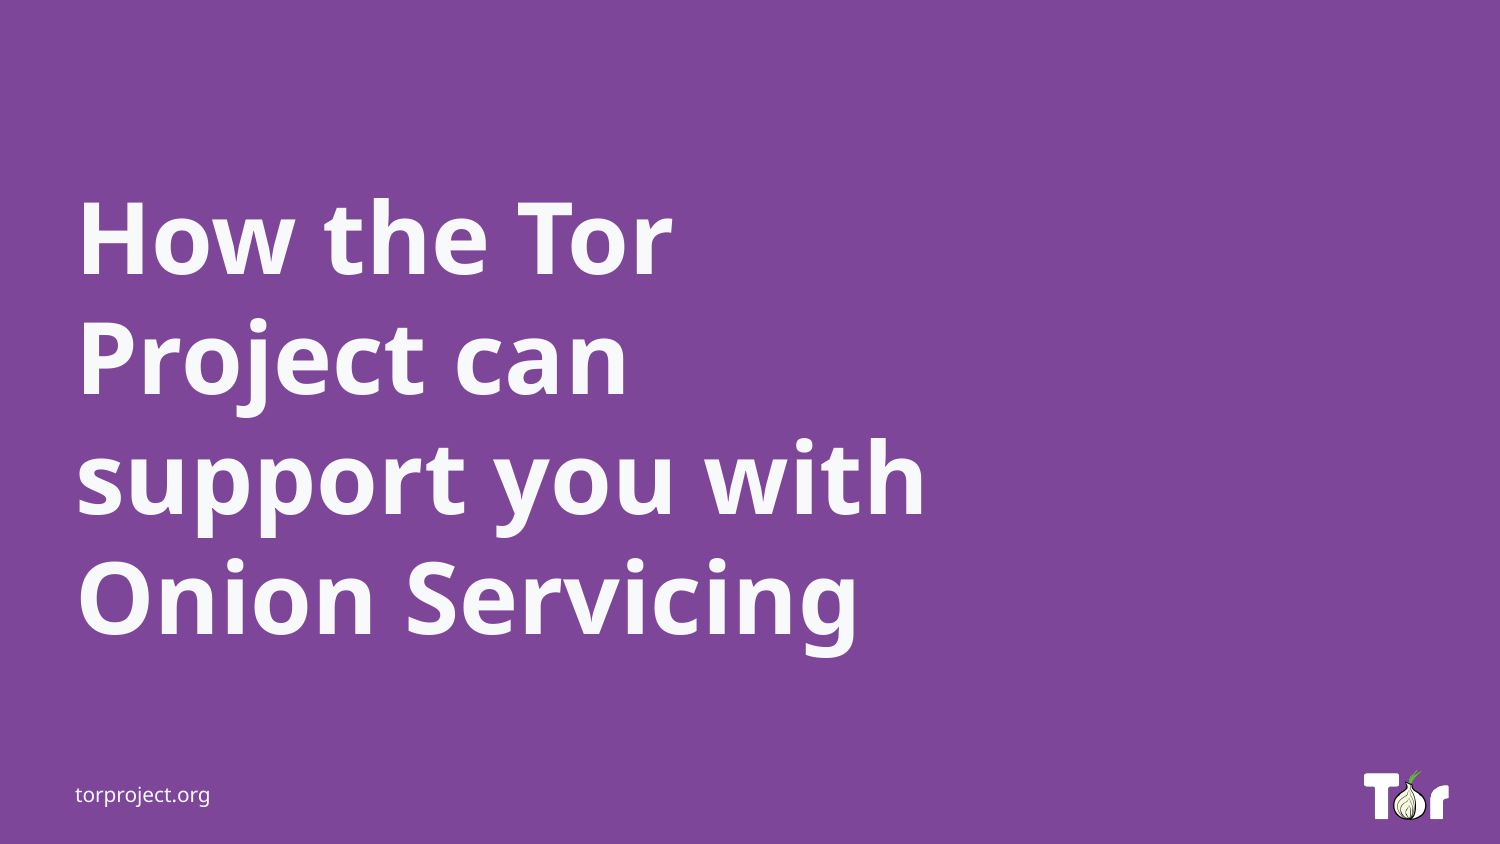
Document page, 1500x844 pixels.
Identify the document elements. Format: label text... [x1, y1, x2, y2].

picture [1364, 768, 1449, 820]
title How the Tor Project can support you with Onion Servicing [75, 215, 1050, 629]
